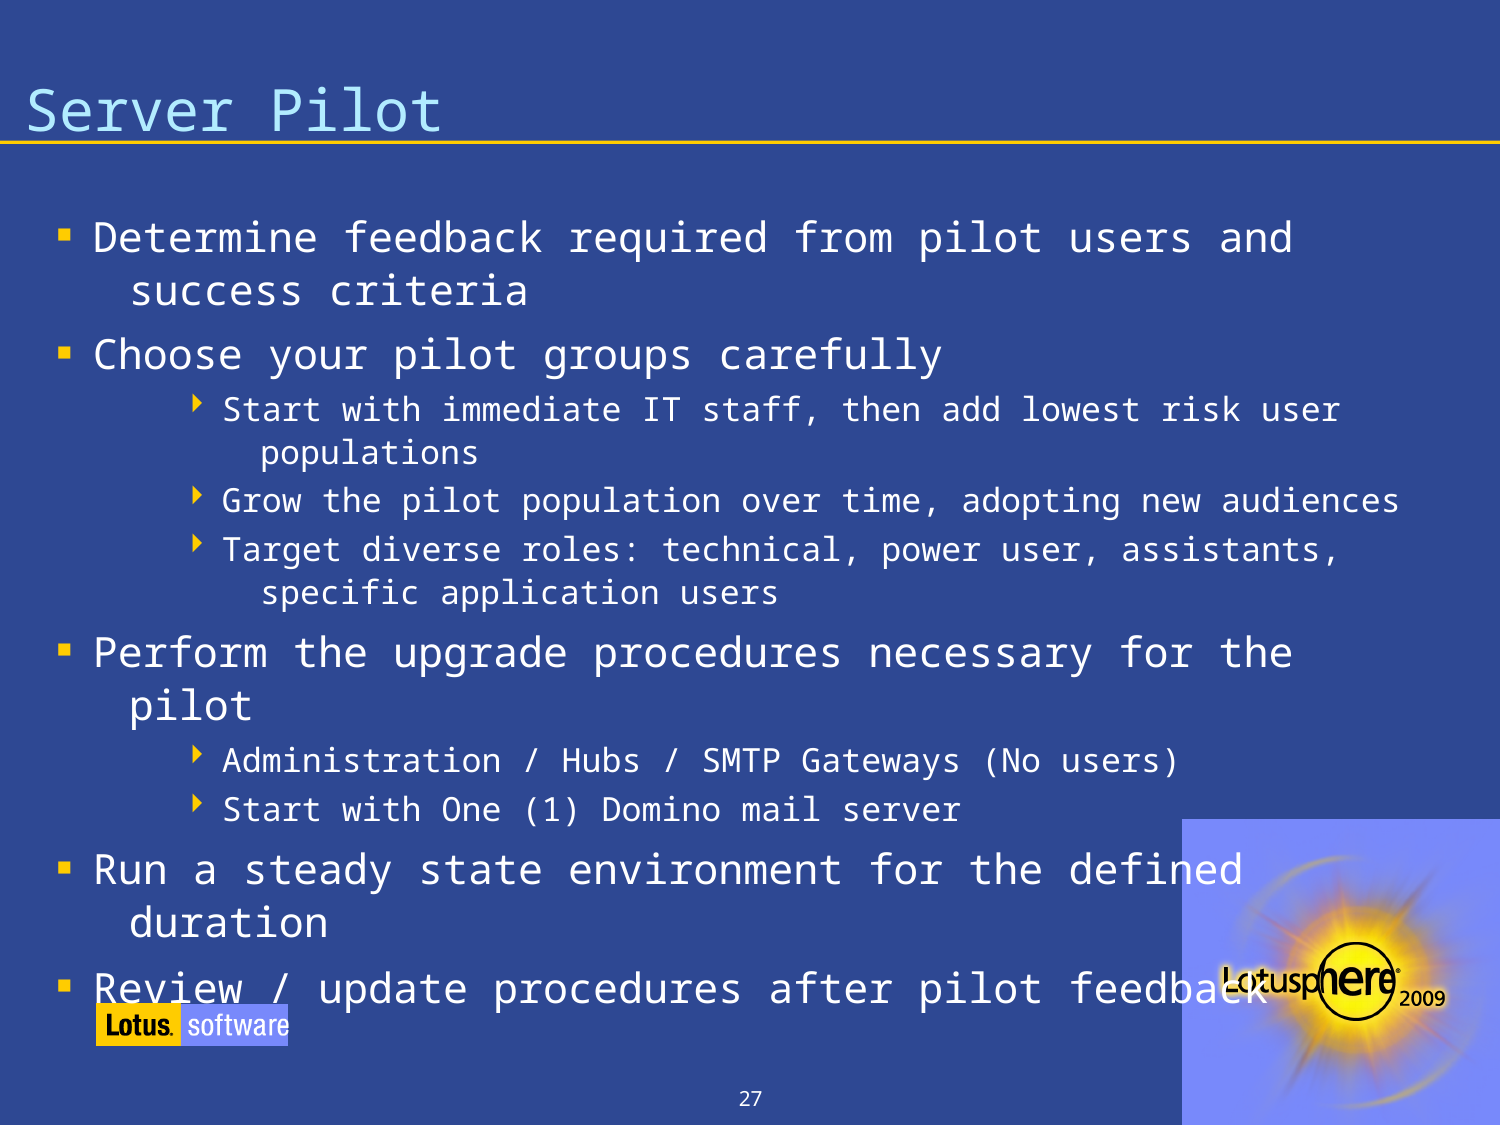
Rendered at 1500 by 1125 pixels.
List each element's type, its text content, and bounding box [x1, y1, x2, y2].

list Determine feedback required from pilot users and success criteria Choose your pilot groups carefully Start with immediate IT staff, then add lowest risk user populations Grow the pilot population over time, adopting new audiences Target diverse roles: technical, power user, assistants, specific application users Perform the upgrade procedures necessary for the pilot Administration / Hubs / SMTP Gateways (No users) Start with One (1) Domino mail server Run a steady state environment for the defined duration Review / update procedures after pilot feedback [53, 203, 1440, 1030]
picture [96, 1030, 289, 1046]
picture [1181, 818, 1500, 1125]
title Server Pilot [24, 68, 1378, 151]
